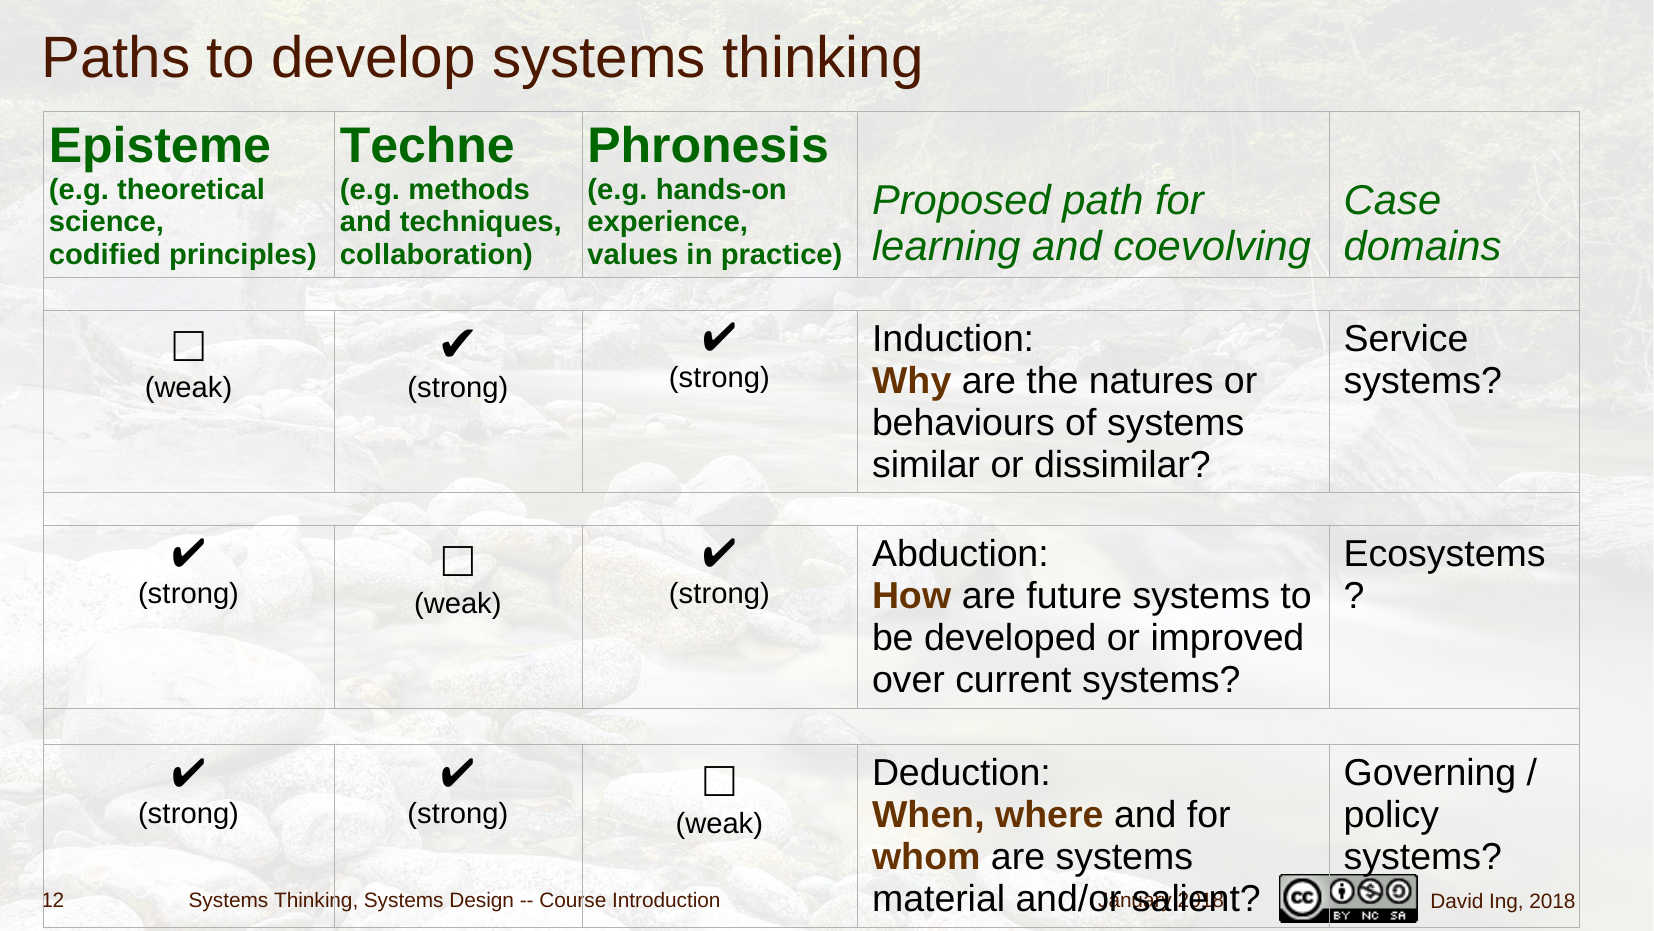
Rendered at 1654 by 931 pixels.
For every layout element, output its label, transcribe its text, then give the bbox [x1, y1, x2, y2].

table_cell □ (weak) [335, 526, 582, 708]
table_cell Governing / policy systems? [1330, 745, 1579, 927]
table_cell □ (weak) [44, 311, 334, 492]
table_cell ✔ (strong) [335, 745, 582, 927]
table_cell [44, 493, 1579, 525]
table_cell ✔ (strong) [44, 526, 334, 708]
table_cell Deduction: When, where and for whom are systems material and/or salient? [858, 745, 1329, 927]
table_header Techne (e.g. methods and techniques, collaboration) [335, 112, 582, 277]
table_header Episteme (e.g. theoretical science, codified principles) [44, 112, 334, 277]
table_cell [44, 709, 1579, 744]
table_cell Ecosystems? [1330, 526, 1579, 708]
table_header Phronesis (e.g. hands-on experience, values in practice) [583, 112, 857, 277]
table_cell ✔ (strong) [583, 311, 857, 492]
table_header Case domains [1330, 112, 1579, 277]
table_cell Abduction: How are future systems to be developed or improved over current systems? [858, 526, 1329, 708]
table_cell ✔ (strong) [44, 745, 334, 927]
table_header Proposed path for learning and coevolving [858, 112, 1329, 277]
picture [0, 0, 1654, 931]
table_cell □ (weak) [583, 745, 857, 927]
table_cell Service systems? [1330, 311, 1579, 492]
table_cell Induction: Why are the natures or behaviours of systems similar or dissimilar? [858, 311, 1329, 492]
table_cell ✔ (strong) [583, 526, 857, 708]
title Paths to develop systems thinking [41, 30, 1613, 174]
table_cell ✔ (strong) [335, 311, 582, 492]
table_cell [44, 278, 1579, 310]
